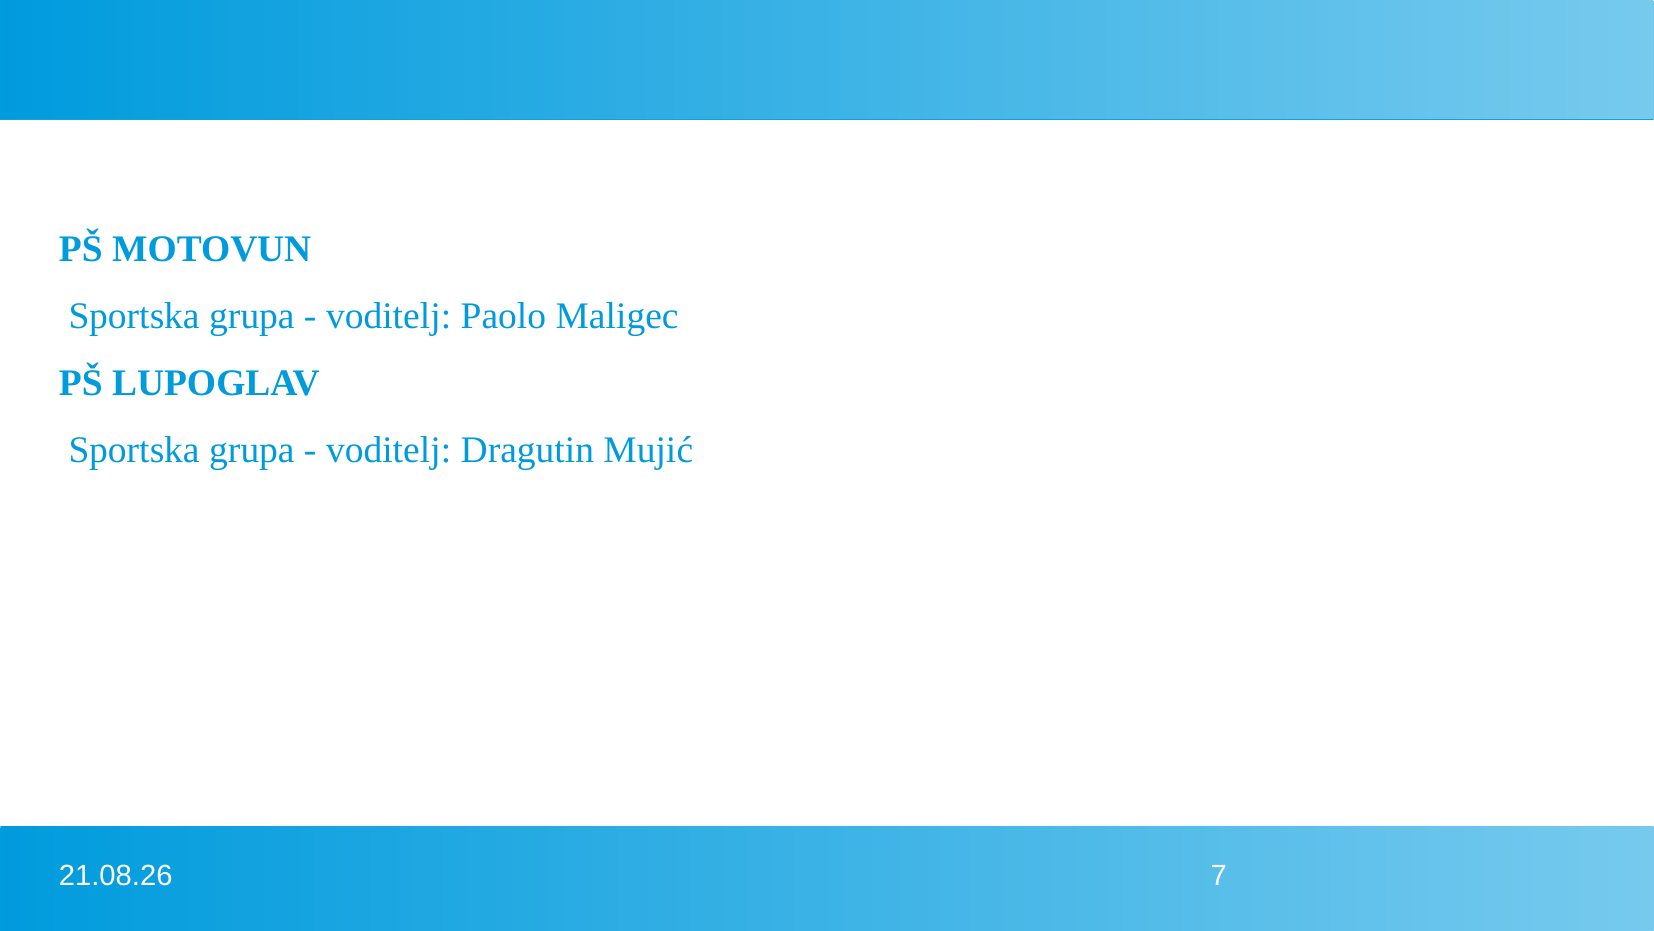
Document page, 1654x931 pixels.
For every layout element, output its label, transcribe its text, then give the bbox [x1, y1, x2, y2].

text_box [1210, 856, 1595, 916]
list PŠ MOTOVUN Sportska grupa - voditelj: Paolo Maligec PŠ LUPOGLAV Sportska grupa - voditelj: Dragutin Mujić [59, 177, 1595, 768]
text_box 9.10.2023. [59, 856, 443, 916]
